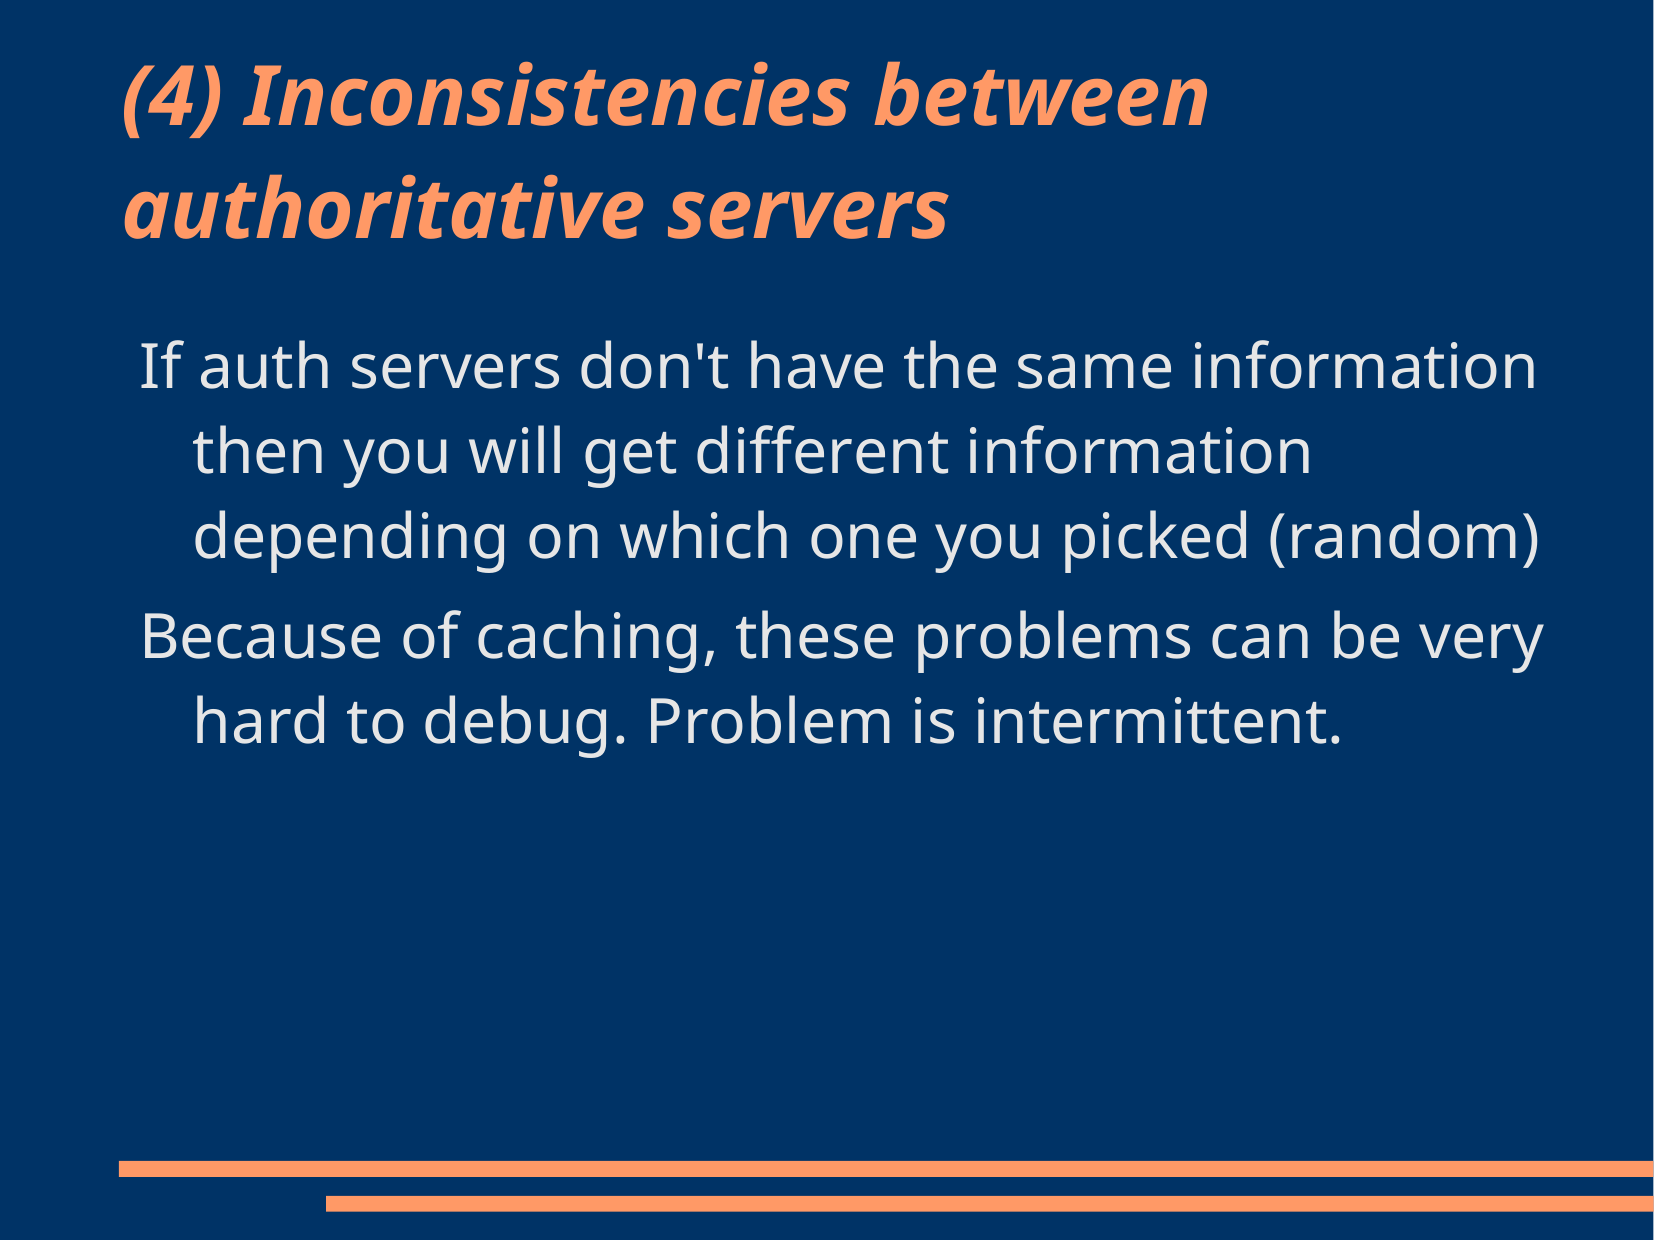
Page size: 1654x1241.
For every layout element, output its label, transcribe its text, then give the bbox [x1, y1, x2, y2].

title (4) Inconsistencies between authoritative servers [121, 46, 1534, 254]
list If auth servers don't have the same information then you will get different information depending on which one you picked (random) Because of caching, these problems can be very hard to debug. Problem is intermittent. [121, 322, 1561, 1133]
